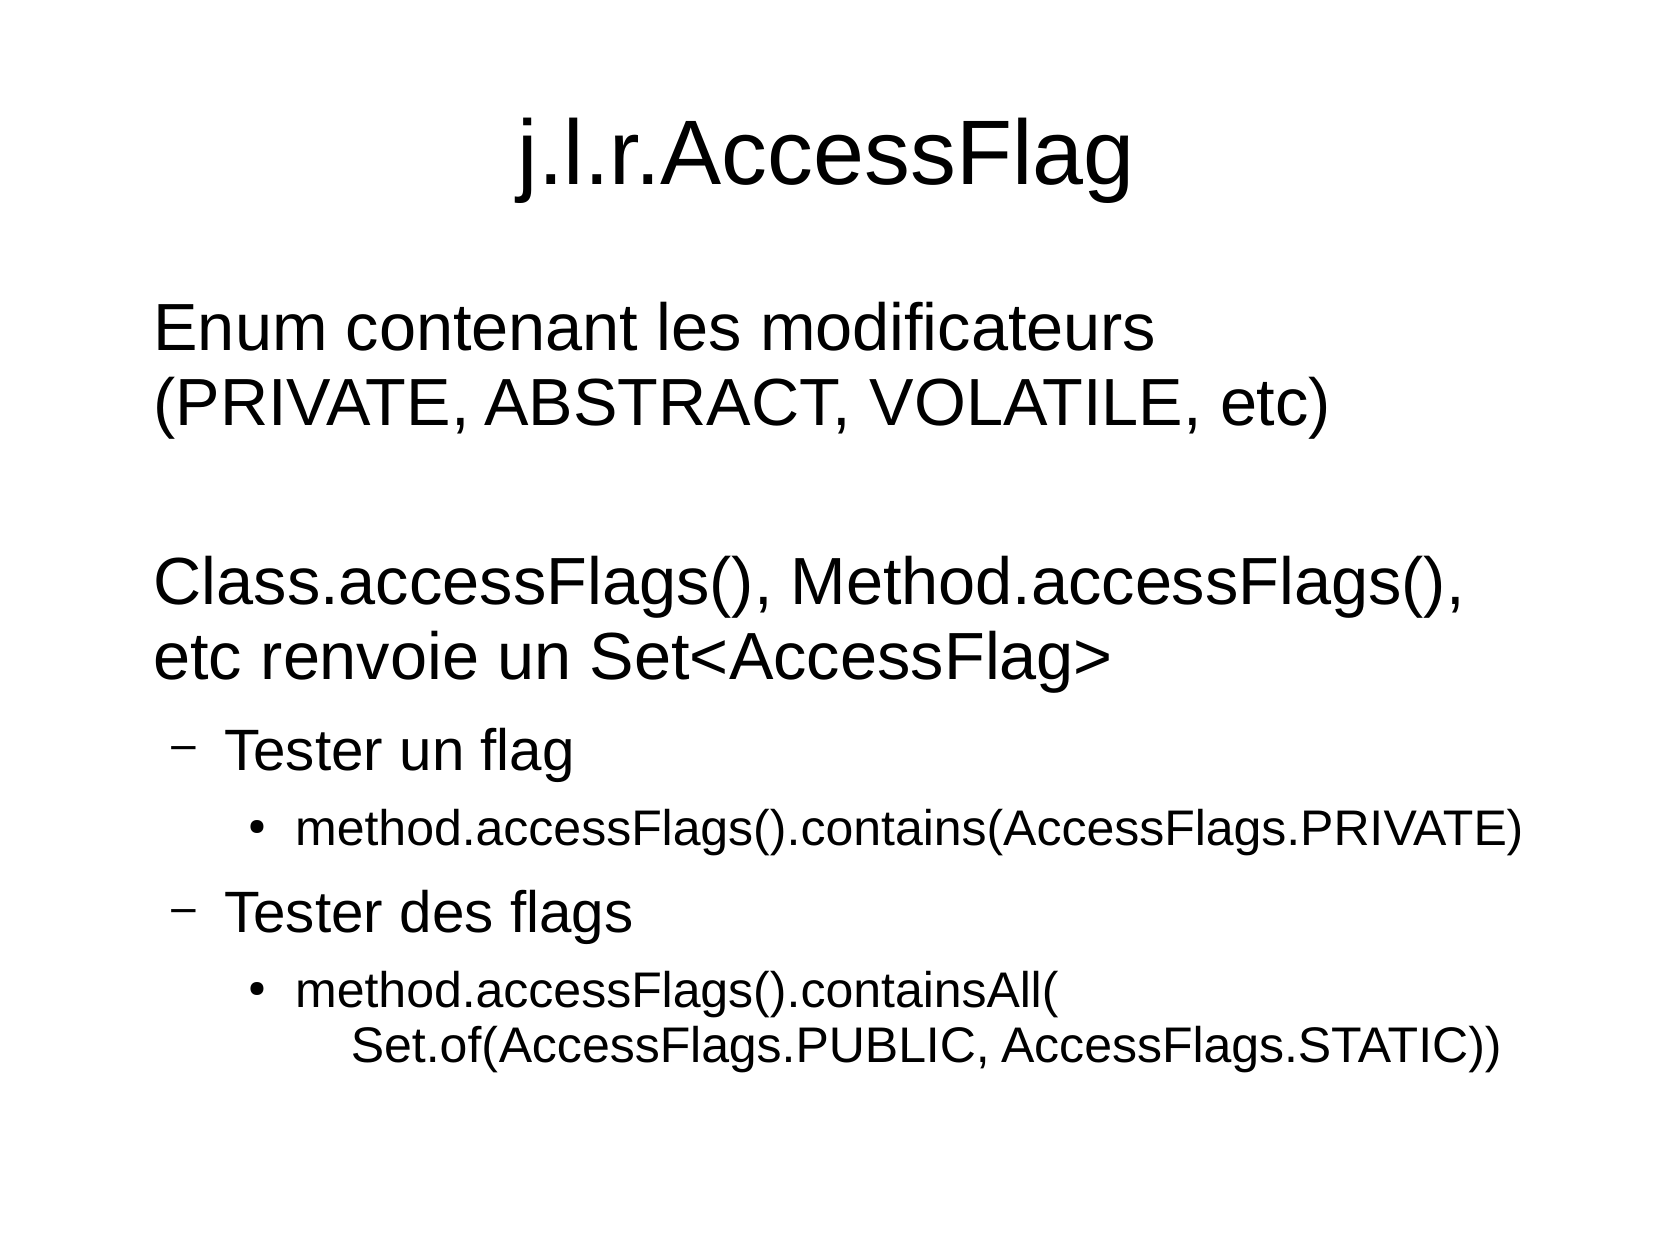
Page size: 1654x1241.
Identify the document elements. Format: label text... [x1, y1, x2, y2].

list Enum contenant les modificateurs (PRIVATE, ABSTRACT, VOLATILE, etc) Class.accessFlags(), Method.accessFlags(), etc renvoie un Set<AccessFlag> Tester un flag method.accessFlags().contains(AccessFlags.PRIVATE) Tester des flags method.accessFlags().containsAll( Set.of(AccessFlags.PUBLIC, AccessFlags.STATIC)) [82, 290, 1571, 1096]
title j.l.r.AccessFlag [82, 49, 1571, 257]
